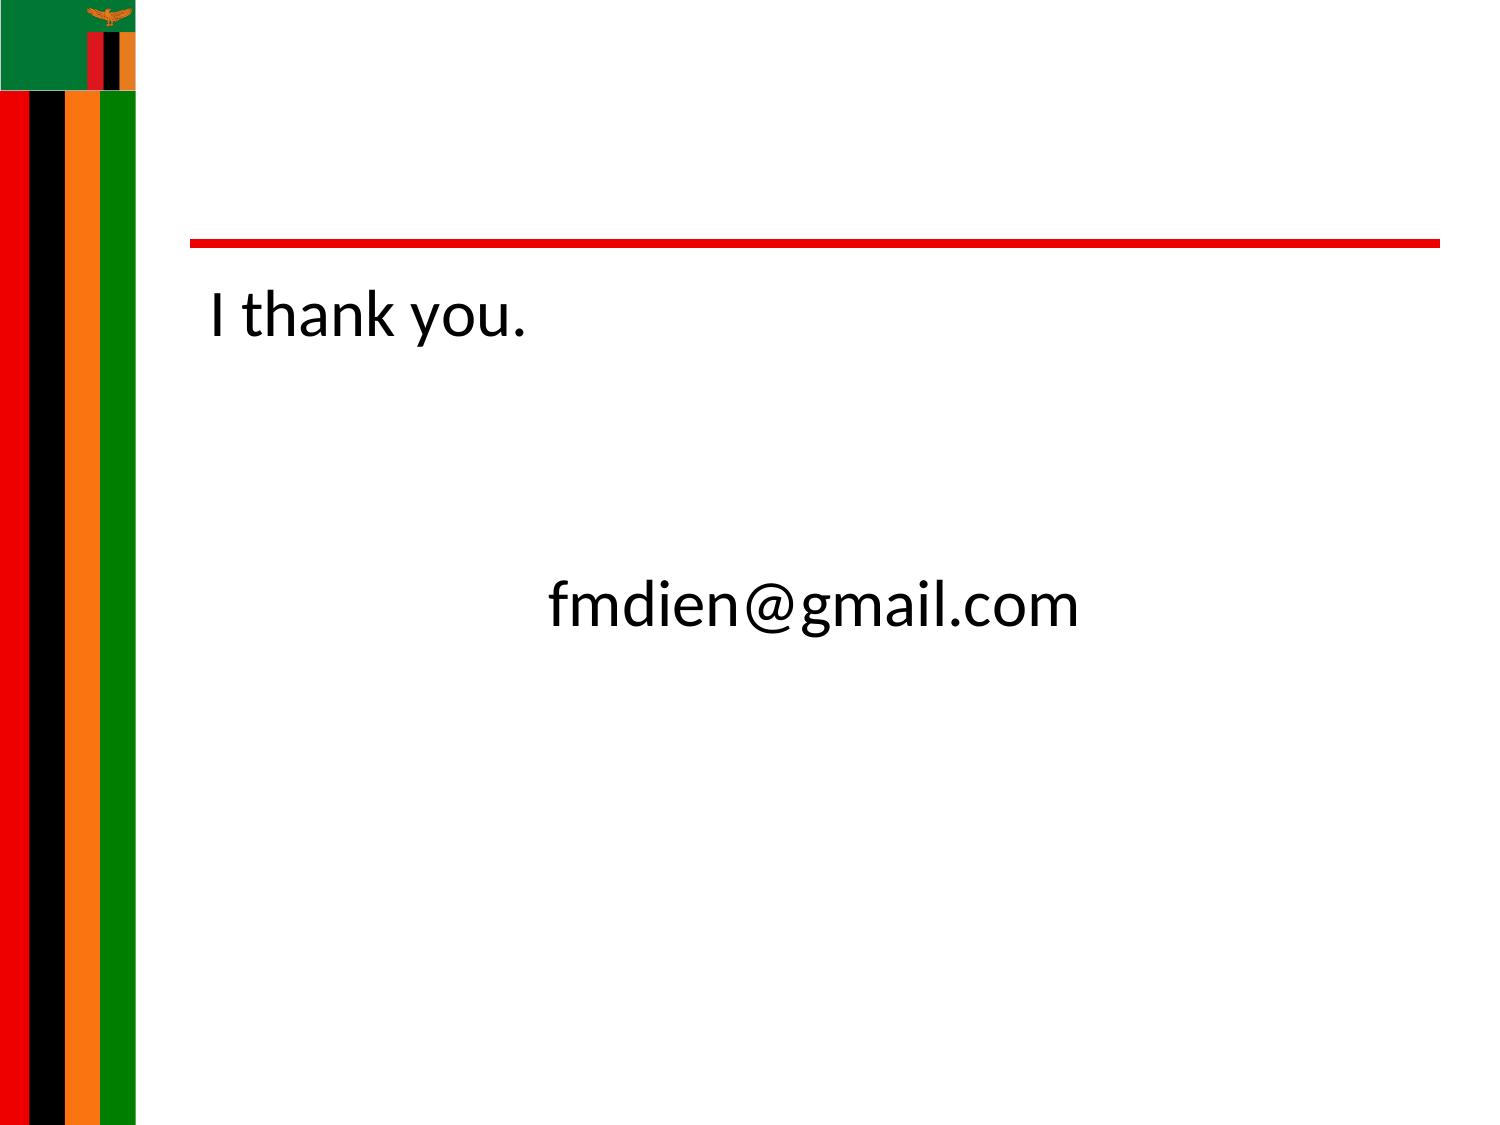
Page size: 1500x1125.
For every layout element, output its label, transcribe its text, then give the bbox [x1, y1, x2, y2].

picture [0, 0, 136, 91]
list I thank you. fmdien@gmail.com [194, 262, 1436, 1005]
